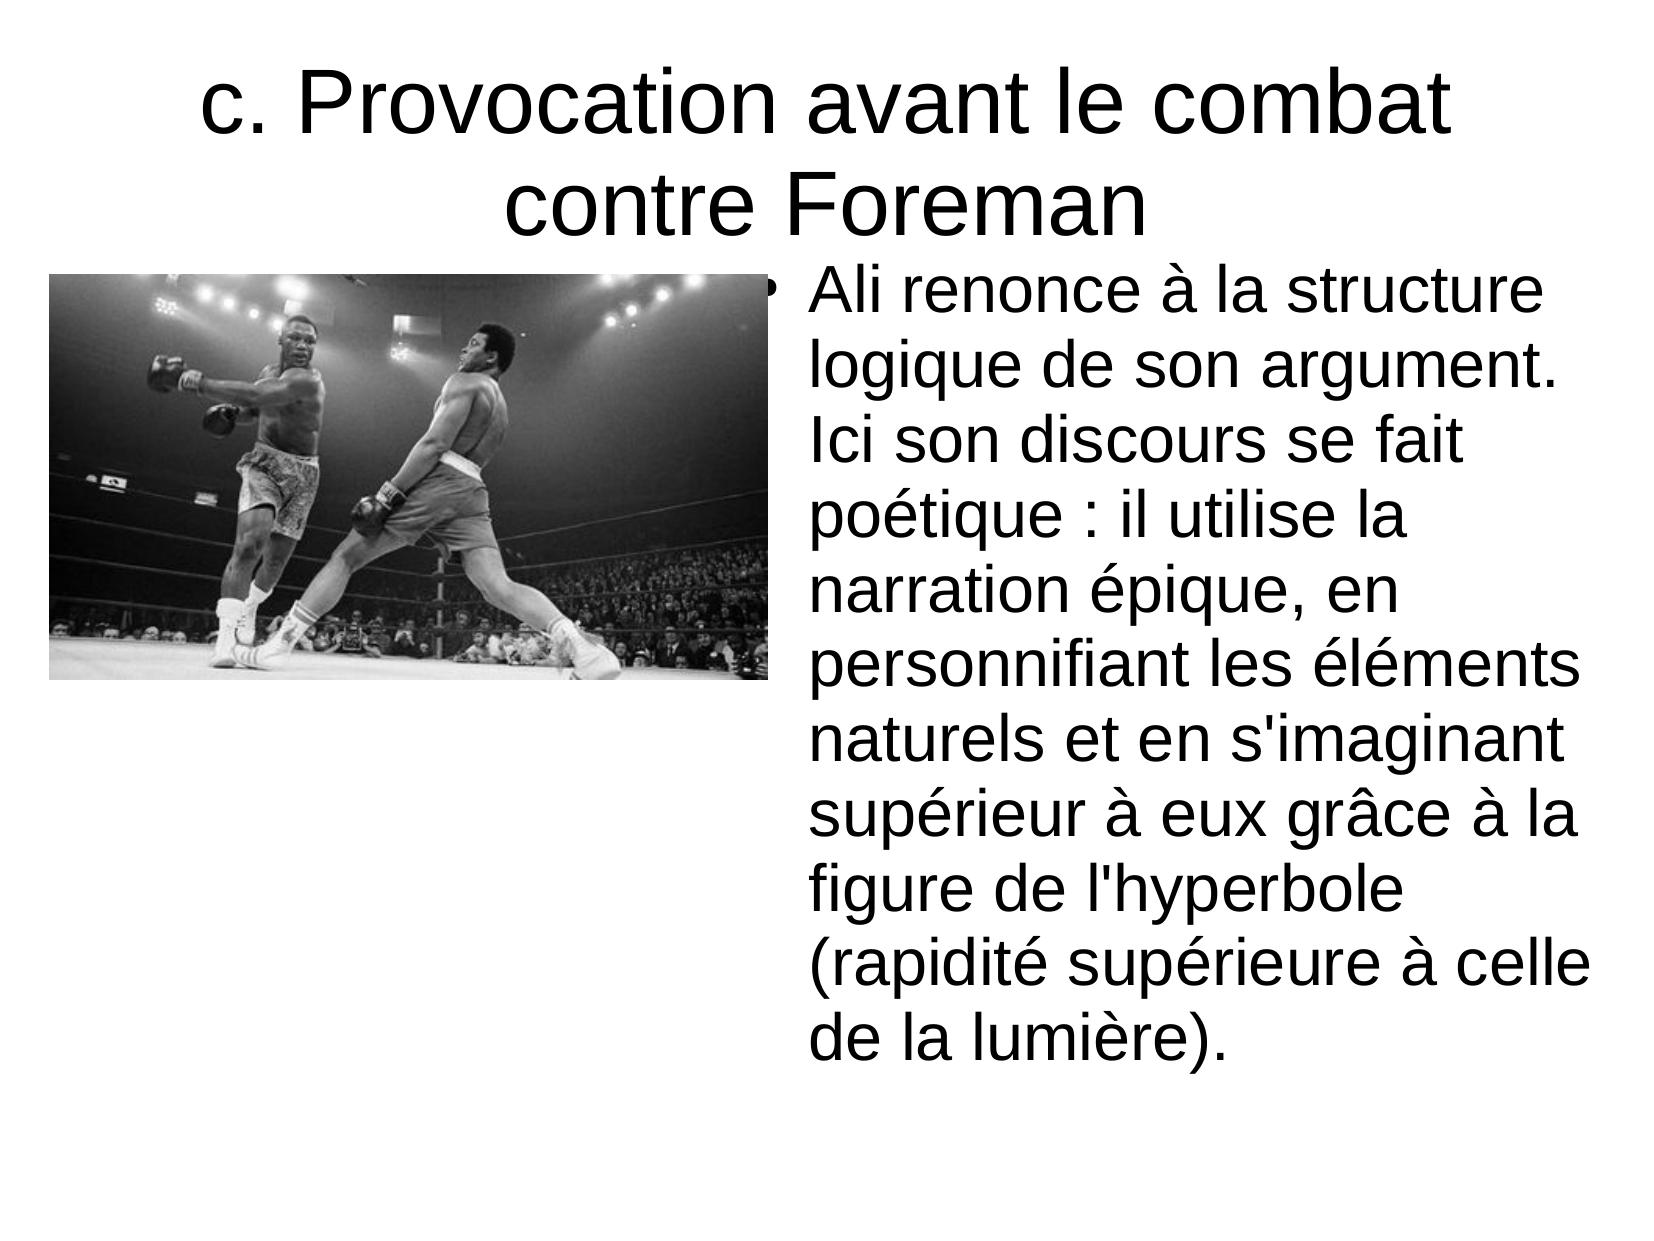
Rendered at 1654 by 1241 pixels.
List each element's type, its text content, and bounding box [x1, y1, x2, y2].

list Ali renonce à la structure logique de son argument. Ici son discours se fait poétique : il utilise la narration épique, en personnifiant les éléments naturels et en s'imaginant supérieur à eux grâce à la figure de l'hyperbole (rapidité supérieure à celle de la lumière). [738, 252, 1595, 1241]
title c. Provocation avant le combat contre Foreman [82, 49, 1571, 257]
picture [49, 274, 768, 680]
